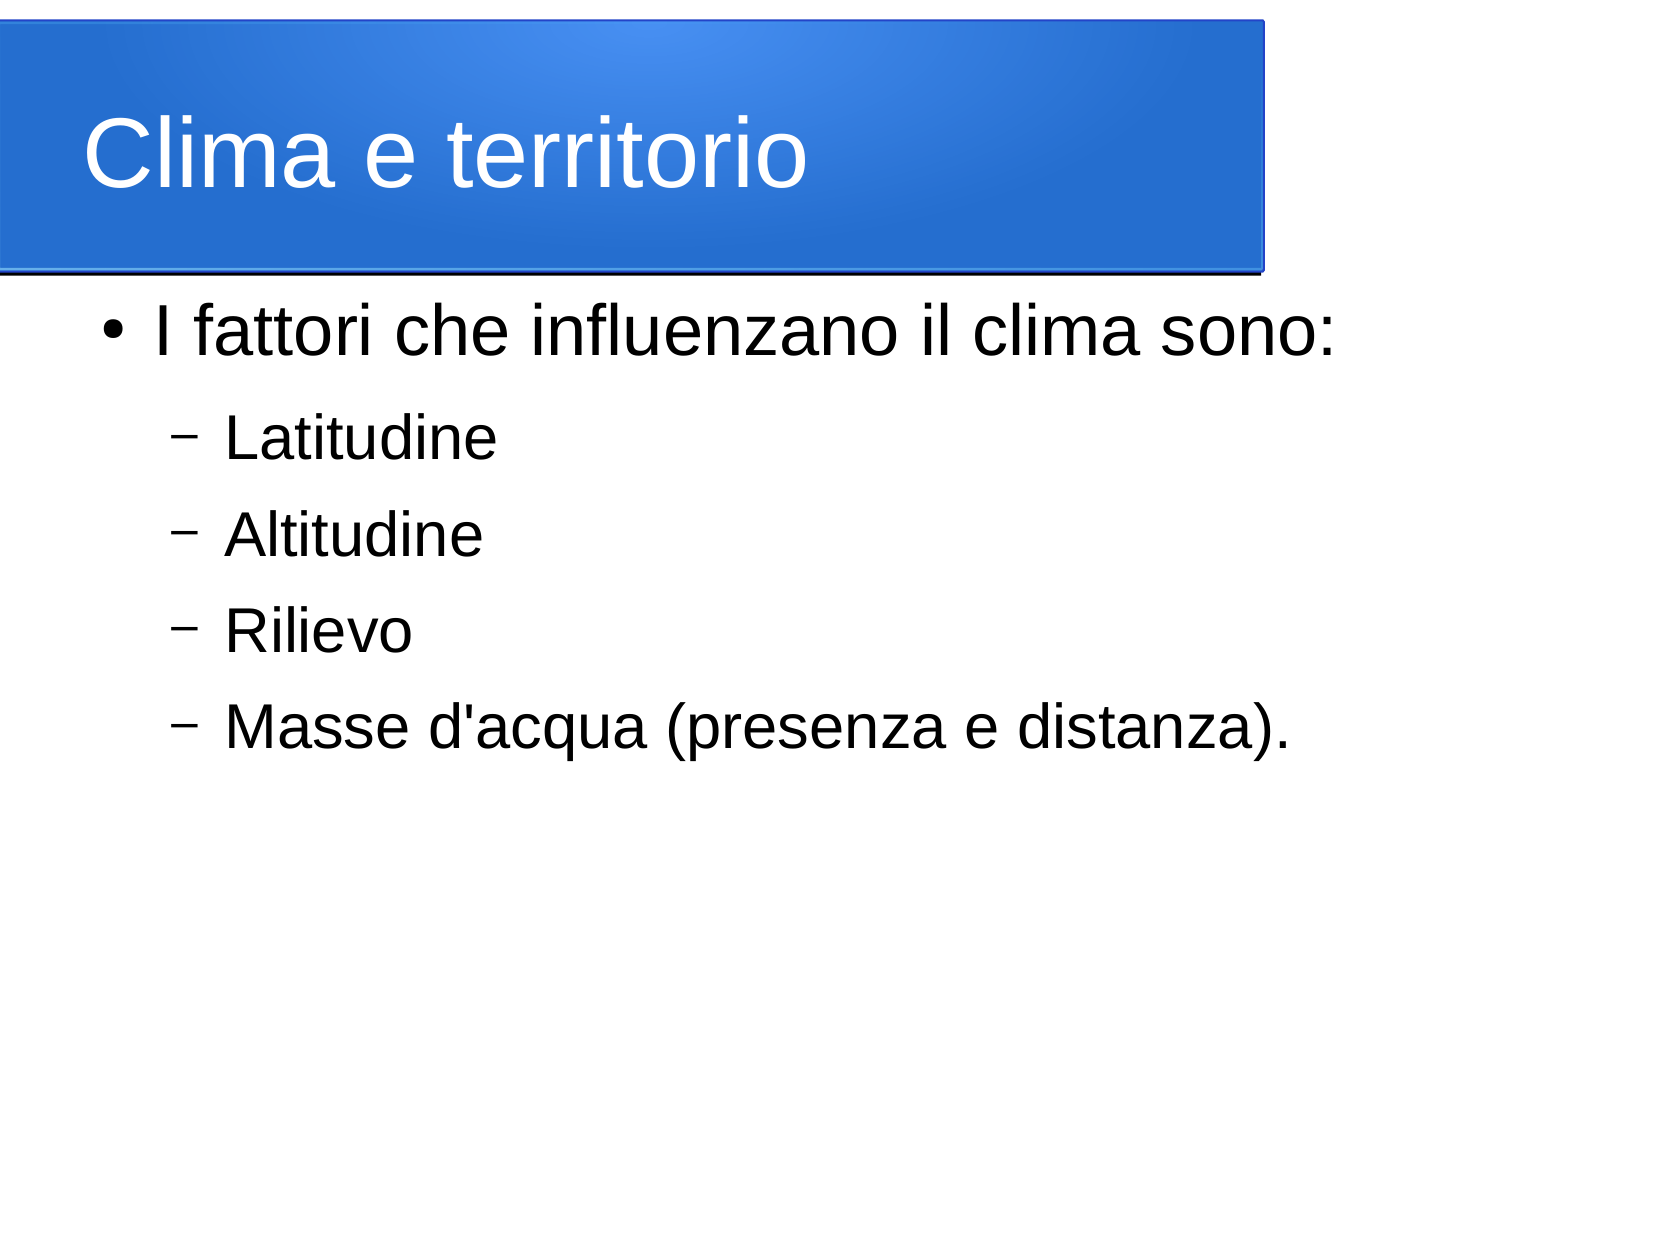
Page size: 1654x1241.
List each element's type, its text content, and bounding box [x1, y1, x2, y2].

list I fattori che influenzano il clima sono: Latitudine Altitudine Rilievo Masse d'acqua (presenza e distanza). [82, 290, 1538, 1010]
title Clima e territorio [82, 49, 1250, 257]
